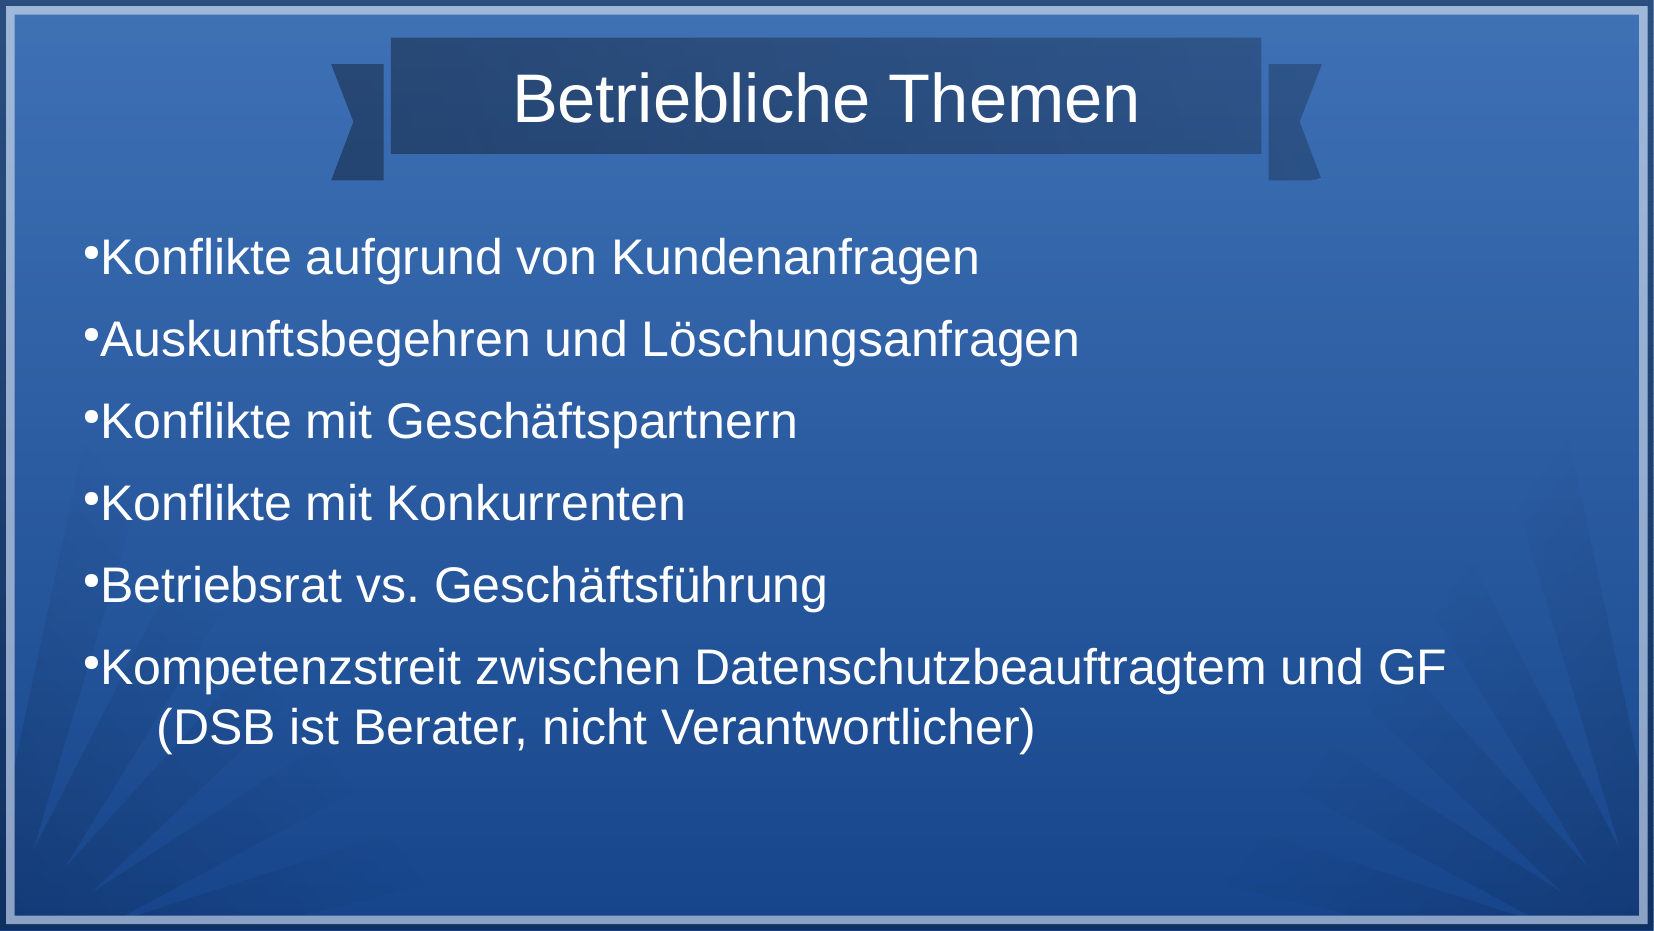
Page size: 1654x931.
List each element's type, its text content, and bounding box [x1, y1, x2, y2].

list Konflikte aufgrund von Kundenanfragen Auskunftsbegehren und Löschungsanfragen Konflikte mit Geschäftspartnern Konflikte mit Konkurrenten Betriebsrat vs. Geschäftsführung Kompetenzstreit zwischen Datenschutzbeauftragtem und GF (DSB ist Berater, nicht Verantwortlicher) [82, 224, 1571, 848]
title Betriebliche Themen [389, 35, 1264, 154]
